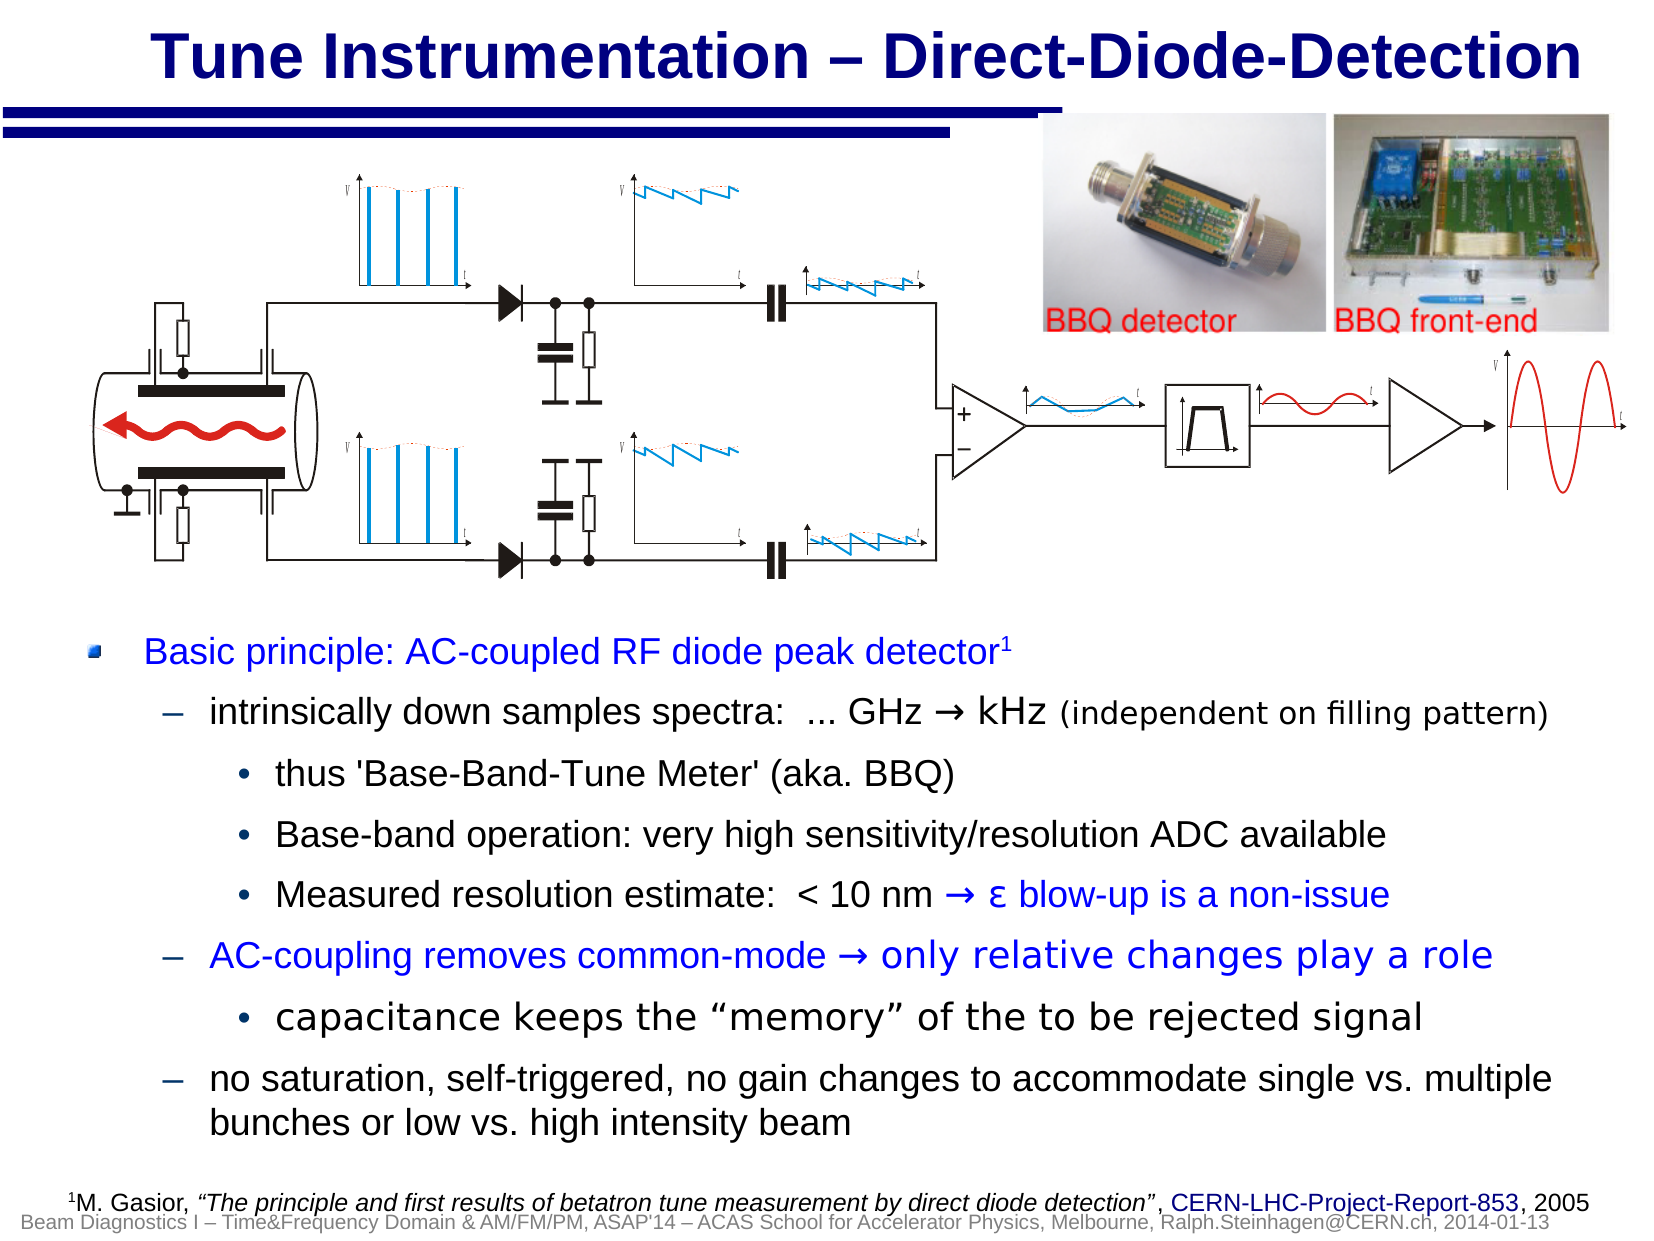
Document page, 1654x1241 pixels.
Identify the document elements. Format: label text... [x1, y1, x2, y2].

picture [89, 113, 1627, 585]
text_box 1M. Gasior, “The principle and first results of betatron tune measurement by direct diode detection”, CERN-LHC-Project-Report-853, 2005 [53, 1181, 1604, 1224]
list Basic principle: AC-coupled RF diode peak detector1 intrinsically down samples spectra: ... GHz → kHz (independent on filling pattern) thus 'Base-Band-Tune Meter' (aka. BBQ) Base-band operation: very high sensitivity/resolution ADC available Measured resolution estimate: < 10 nm → ε blow-up is a non-issue AC-coupling removes common-mode → only relative changes play a role capacitance keeps the “memory” of the to be rejected signal no saturation, self-triggered, no gain changes to accommodate single vs. multiple bunches or low vs. high intensity beam [87, 628, 1593, 1150]
title Tune Instrumentation – Direct-Diode-Detection [150, 0, 1604, 113]
